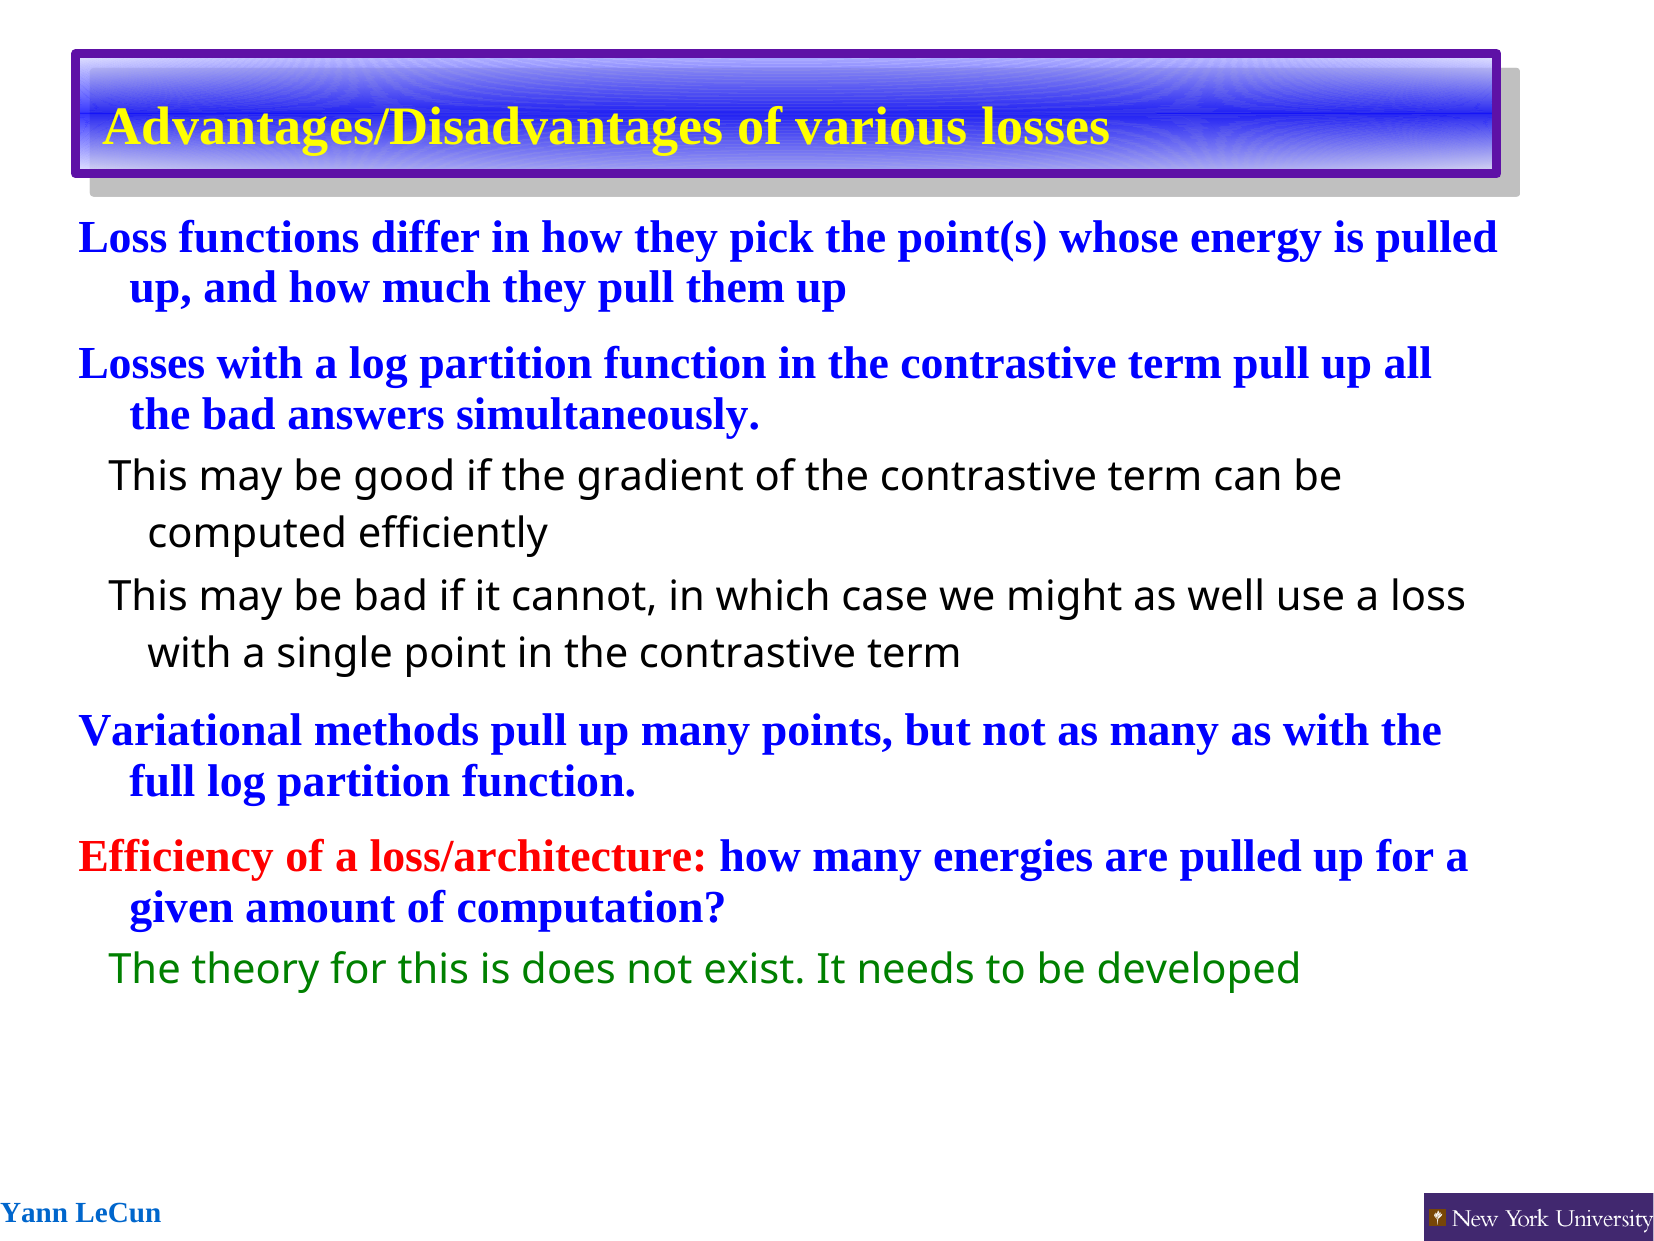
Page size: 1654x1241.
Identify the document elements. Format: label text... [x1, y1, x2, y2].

list Loss functions differ in how they pick the point(s) whose energy is pulled up, and how much they pull them up Losses with a log partition function in the contrastive term pull up all the bad answers simultaneously. This may be good if the gradient of the contrastive term can be computed efficiently This may be bad if it cannot, in which case we might as well use a loss with a single point in the contrastive term Variational methods pull up many points, but not as many as with the full log partition function. Efficiency of a loss/architecture: how many energies are pulled up for a given amount of computation? The theory for this is does not exist. It needs to be developed [78, 211, 1501, 1130]
picture [1424, 1193, 1654, 1241]
title Advantages/Disadvantages of various losses [75, 53, 1497, 174]
